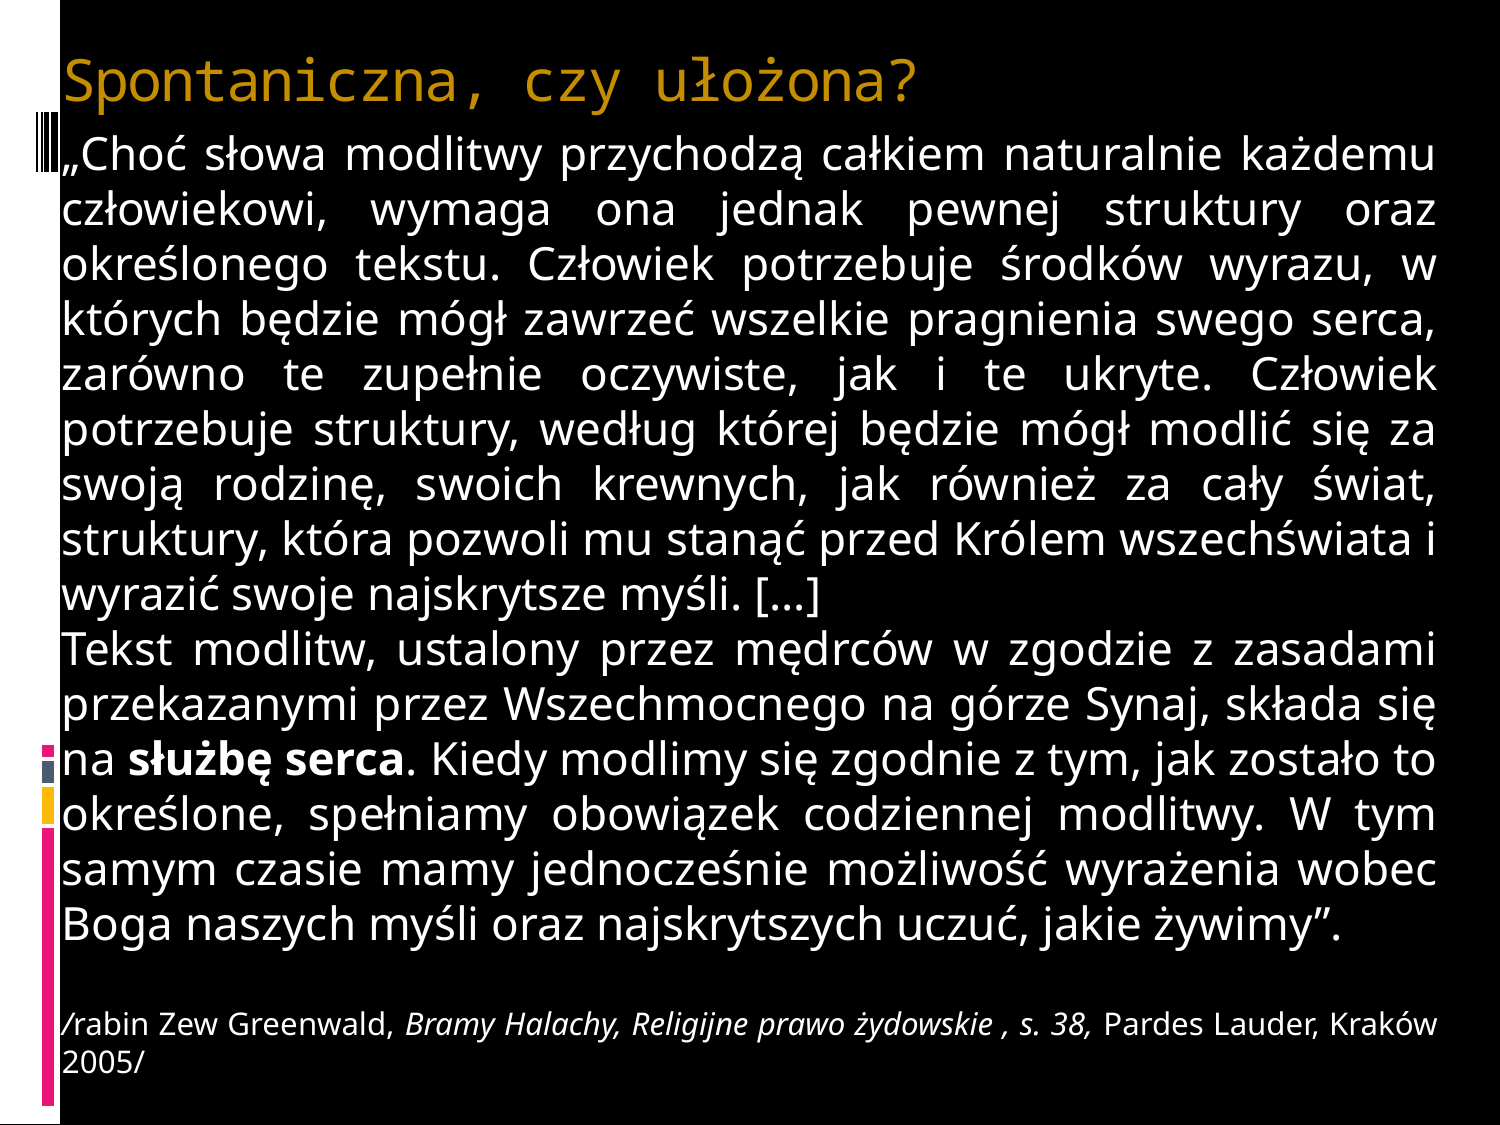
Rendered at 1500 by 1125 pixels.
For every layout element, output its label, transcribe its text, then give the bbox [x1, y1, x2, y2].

title Spontaniczna, czy ułożona? [46, 35, 1442, 117]
text_box „Choć słowa modlitwy przychodzą całkiem naturalnie każdemu człowiekowi, wymaga ona jednak pewnej struktury oraz określonego tekstu. Człowiek potrzebuje środków wyrazu, w których będzie mógł zawrzeć wszelkie pragnienia swego serca, zarówno te zupełnie oczywiste, jak i te ukryte. Człowiek potrzebuje struktury, według której będzie mógł modlić się za swoją rodzinę, swoich krewnych, jak również za cały świat, struktury, która pozwoli mu stanąć przed Królem wszechświata i wyrazić swoje najskrytsze myśli. […] Tekst modlitw, ustalony przez mędrców w zgodzie z zasadami przekazanymi przez Wszechmocnego na górze Synaj, składa się na służbę serca. Kiedy modlimy się zgodnie z tym, jak zostało to określone, spełniamy obowiązek codziennej modlitwy. W tym samym czasie mamy jednocześnie możliwość wyrażenia wobec Boga naszych myśli oraz najskrytszych uczuć, jakie żywimy”. /rabin Zew Greenwald, Bramy Halachy, Religijne prawo żydowskie , s. 38, Pardes Lauder, Kraków 2005/ [46, 117, 1454, 1067]
